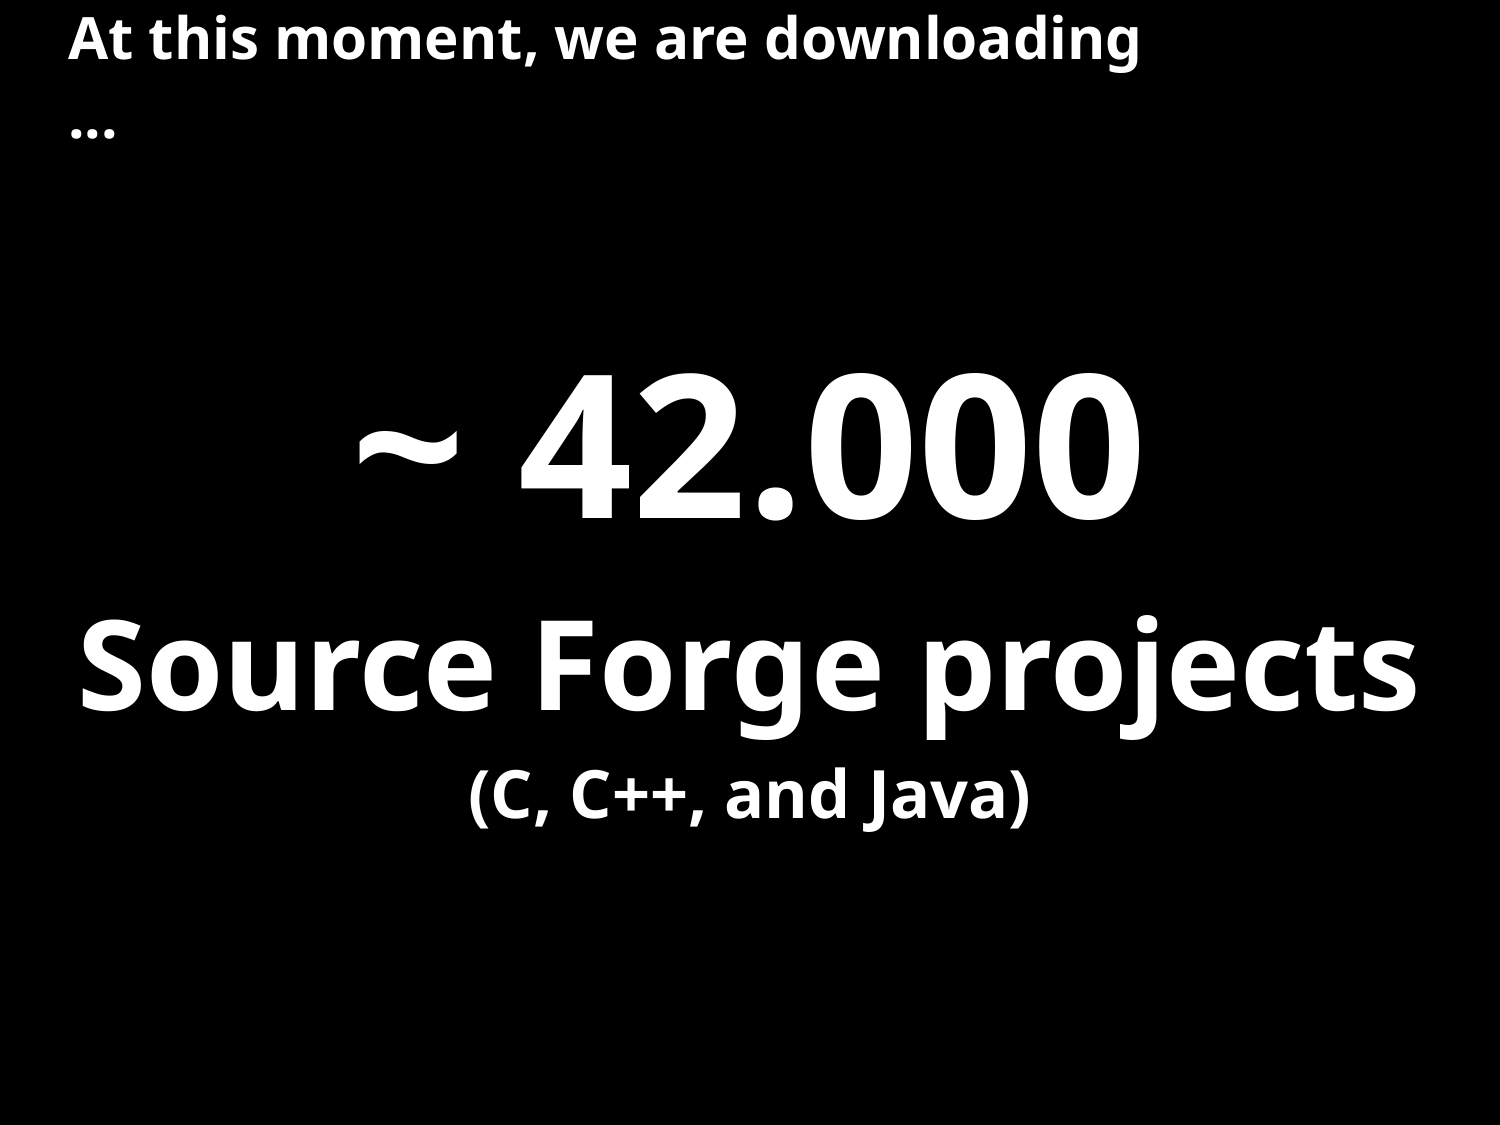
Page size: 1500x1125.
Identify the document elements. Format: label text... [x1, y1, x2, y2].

title ~ 42.000 Source Forge projects (C, C++, and Java) [75, 44, 1425, 1099]
text_box At this moment, we are downloading ... [68, 42, 1152, 111]
